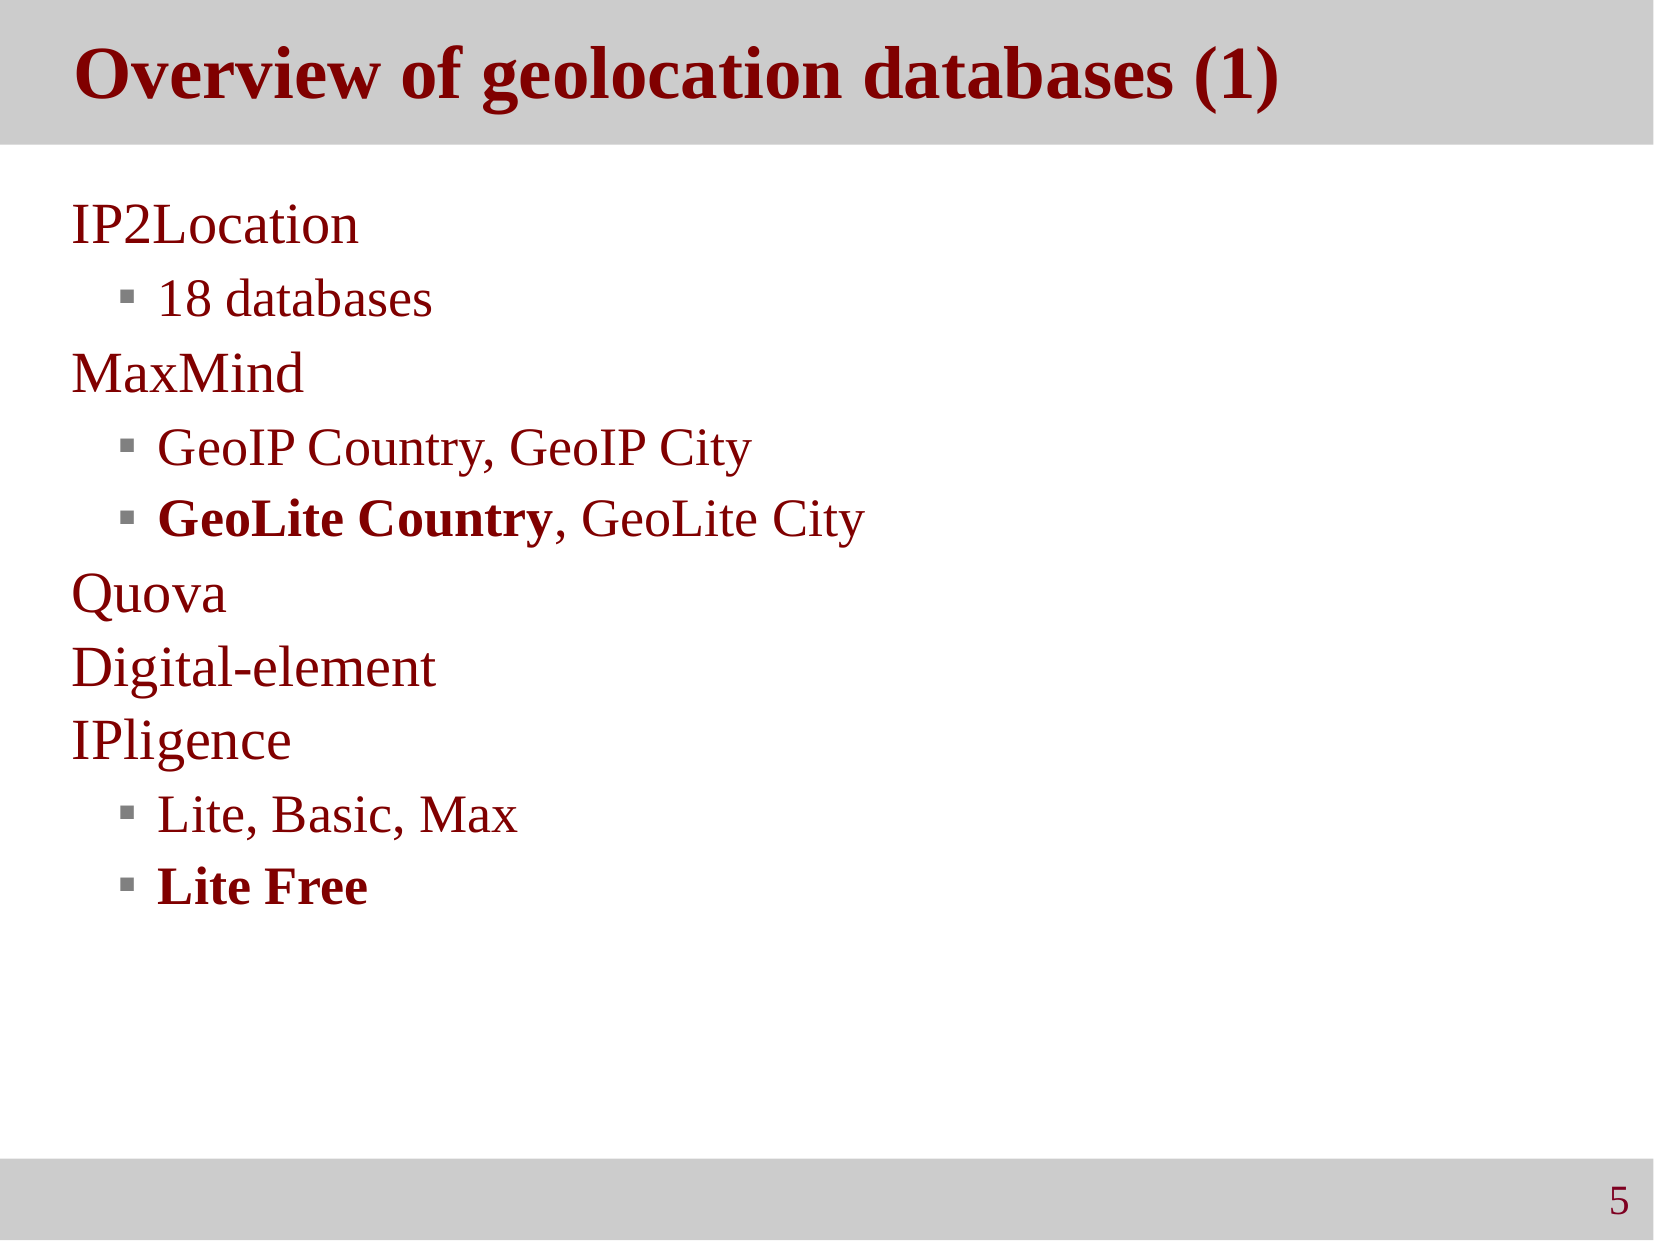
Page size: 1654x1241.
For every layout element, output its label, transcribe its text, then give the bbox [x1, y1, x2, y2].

list IP2Location 18 databases MaxMind GeoIP Country, GeoIP City GeoLite Country, GeoLite City Quova Digital-element IPligence Lite, Basic, Max Lite Free [67, 191, 1598, 1103]
title Overview of geolocation databases (1) [73, 20, 1572, 127]
